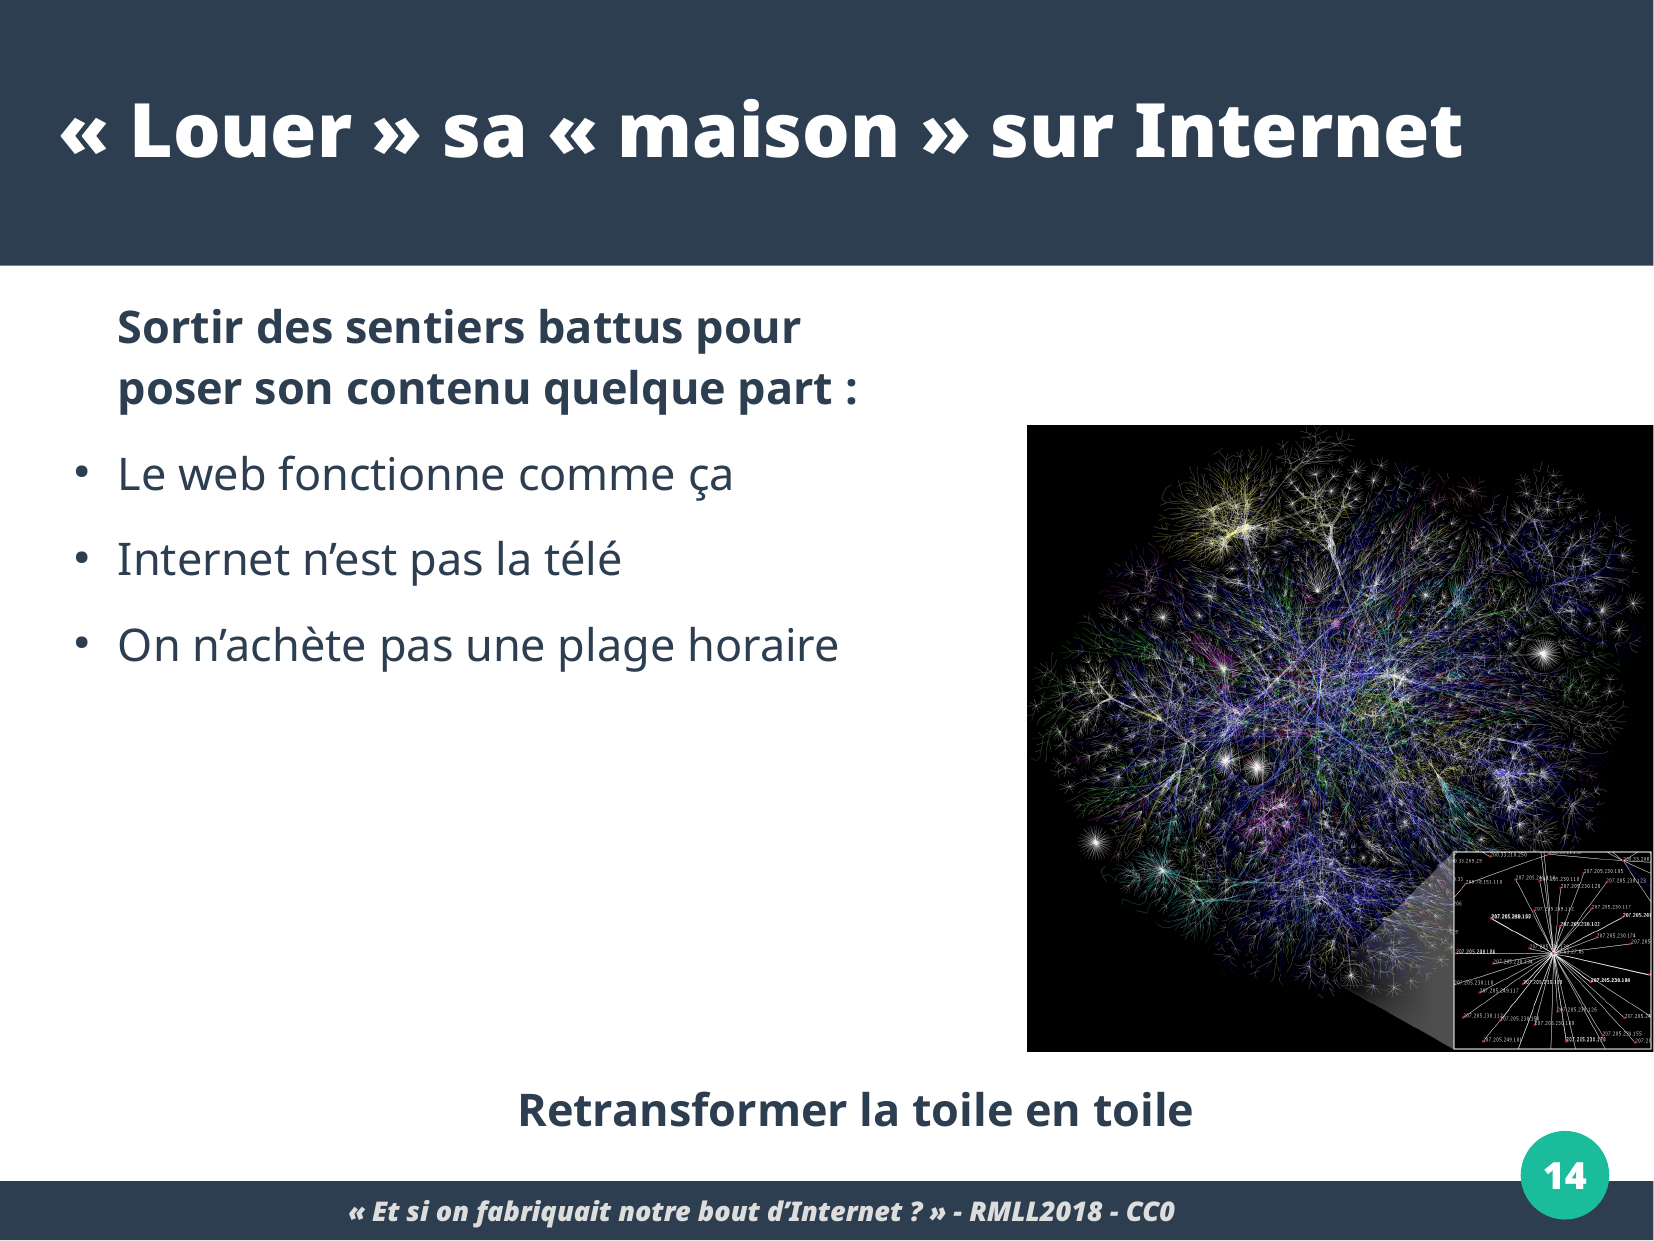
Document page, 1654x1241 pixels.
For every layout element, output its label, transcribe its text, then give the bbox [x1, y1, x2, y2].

list Sortir des sentiers battus pour poser son contenu quelque part : Le web fonctionne comme ça Internet n’est pas la télé On n’achète pas une plage horaire Retransformer la toile en toile [59, 295, 1595, 1146]
picture [1027, 425, 1654, 1052]
title « Louer » sa « maison » sur Internet [59, 49, 1595, 207]
